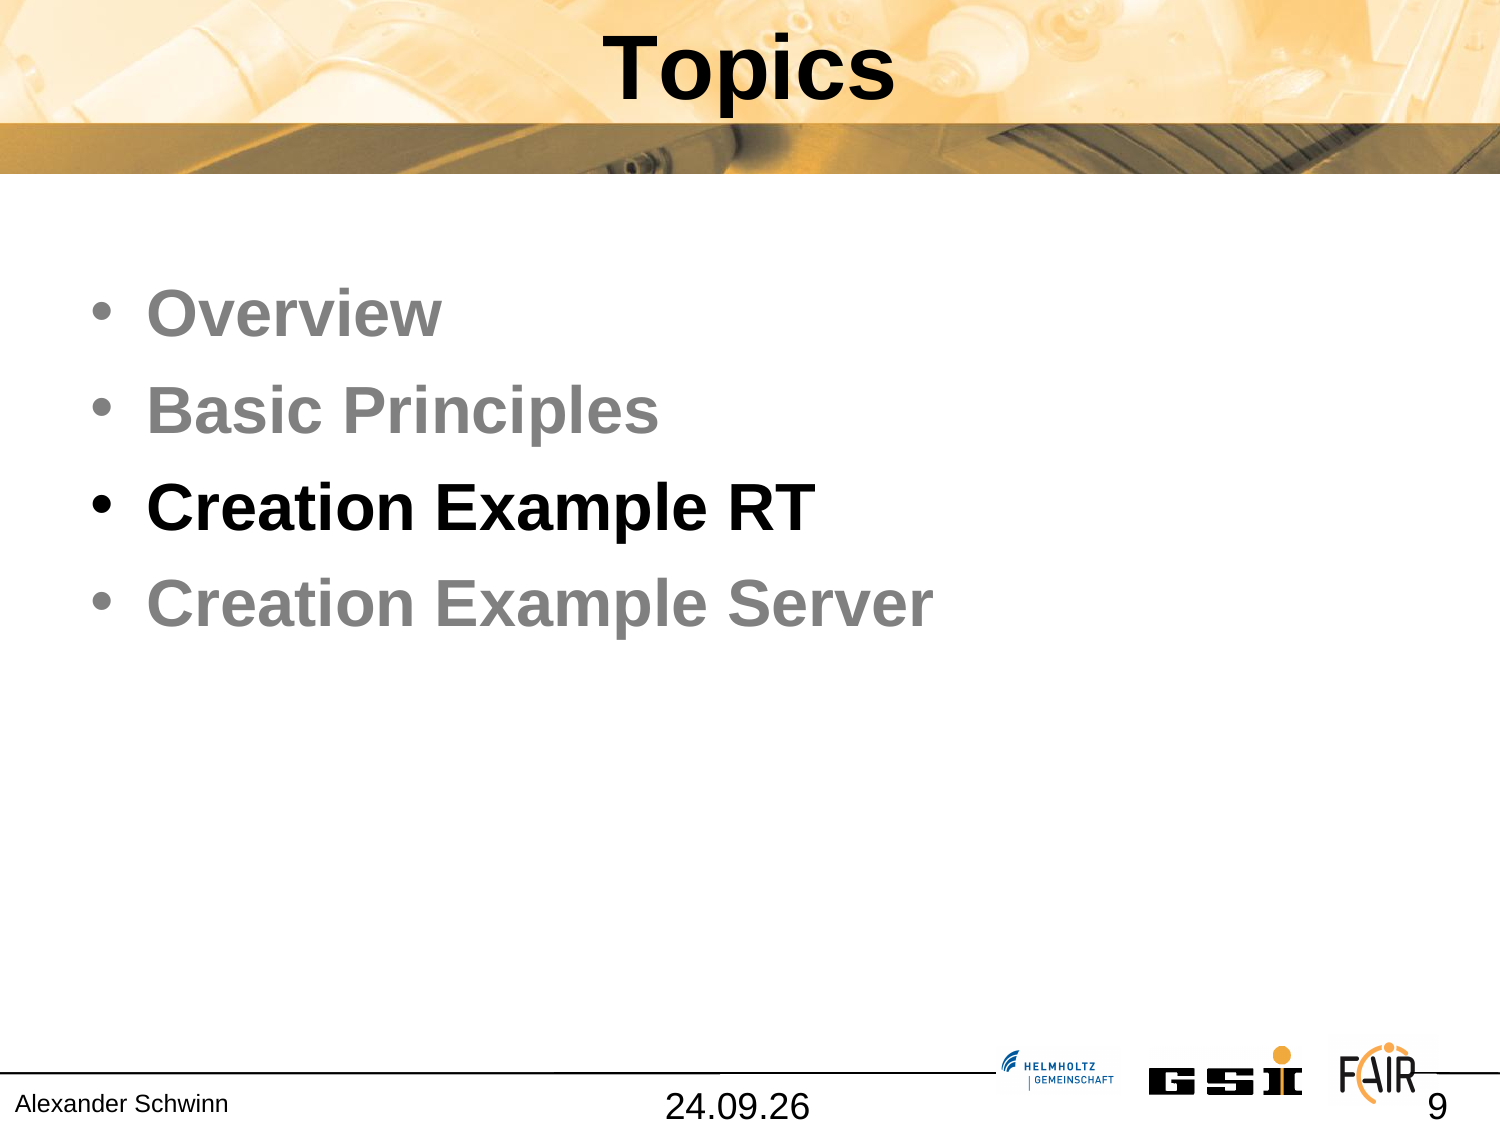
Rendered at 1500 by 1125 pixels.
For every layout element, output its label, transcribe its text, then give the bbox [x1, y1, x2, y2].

picture [1432, 1096, 1439, 1106]
picture [0, 126, 1500, 175]
title Topics [0, 0, 1500, 126]
picture [1328, 1034, 1439, 1106]
list Overview Basic Principles Creation Example RT Creation Example Server [75, 262, 1426, 1006]
picture [1149, 1046, 1302, 1095]
picture [996, 1046, 1121, 1095]
